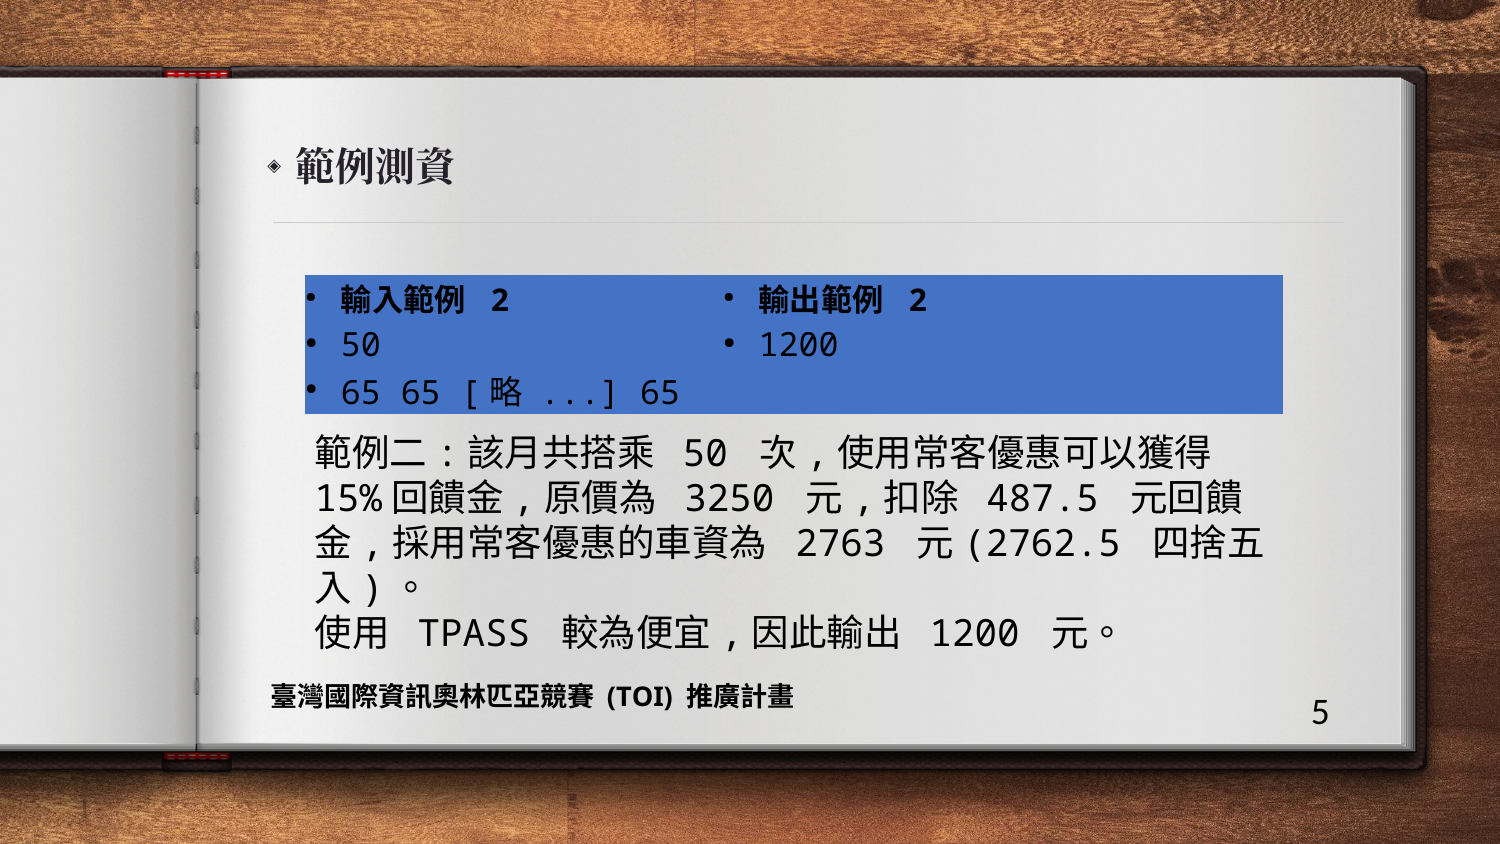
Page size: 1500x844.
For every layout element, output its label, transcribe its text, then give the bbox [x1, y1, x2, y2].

list 範例測資 [252, 126, 1194, 205]
table_header 輸入範例 2 50 65 65 [略 ...] 65 [305, 275, 723, 414]
text_box 範例二:該月共搭乘 50 次,使用常客優惠可以獲得 15%回饋金,原價為 3250 元,扣除 487.5 元回饋金,採用常客優惠的車資為 2763 元(2762.5 四捨五入)。 使用 TPASS 較為便宜,因此輸出 1200 元。 [299, 421, 1289, 619]
text_box 5 [1295, 672, 1386, 737]
table_header 輸出範例 2 1200 [723, 275, 1283, 414]
